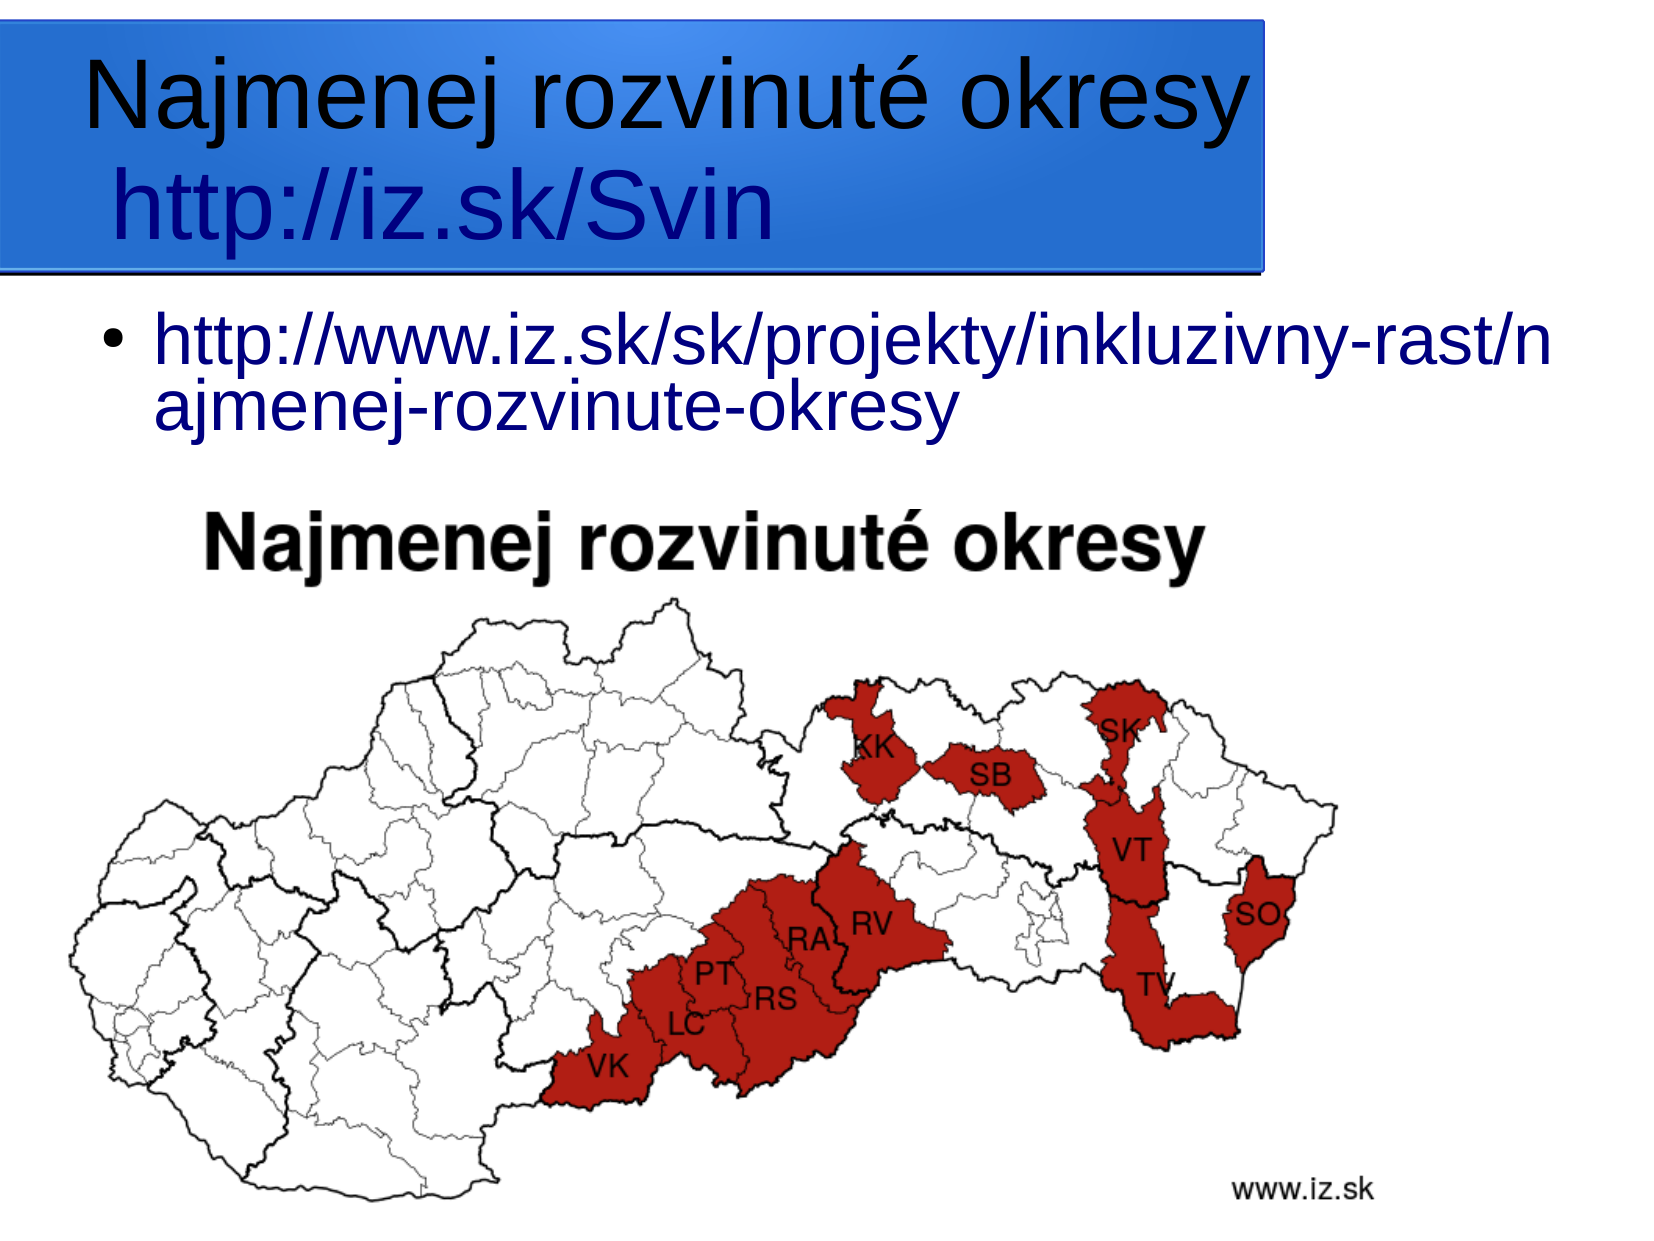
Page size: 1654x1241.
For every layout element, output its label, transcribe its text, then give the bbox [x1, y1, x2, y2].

list http://www.iz.sk/sk/projekty/inkluzivny-rast/najmenej-rozvinute-okresy [82, 299, 1571, 1019]
picture [0, 509, 1407, 1241]
title Najmenej rozvinuté okresy http://iz.sk/Svin [82, 38, 1456, 261]
